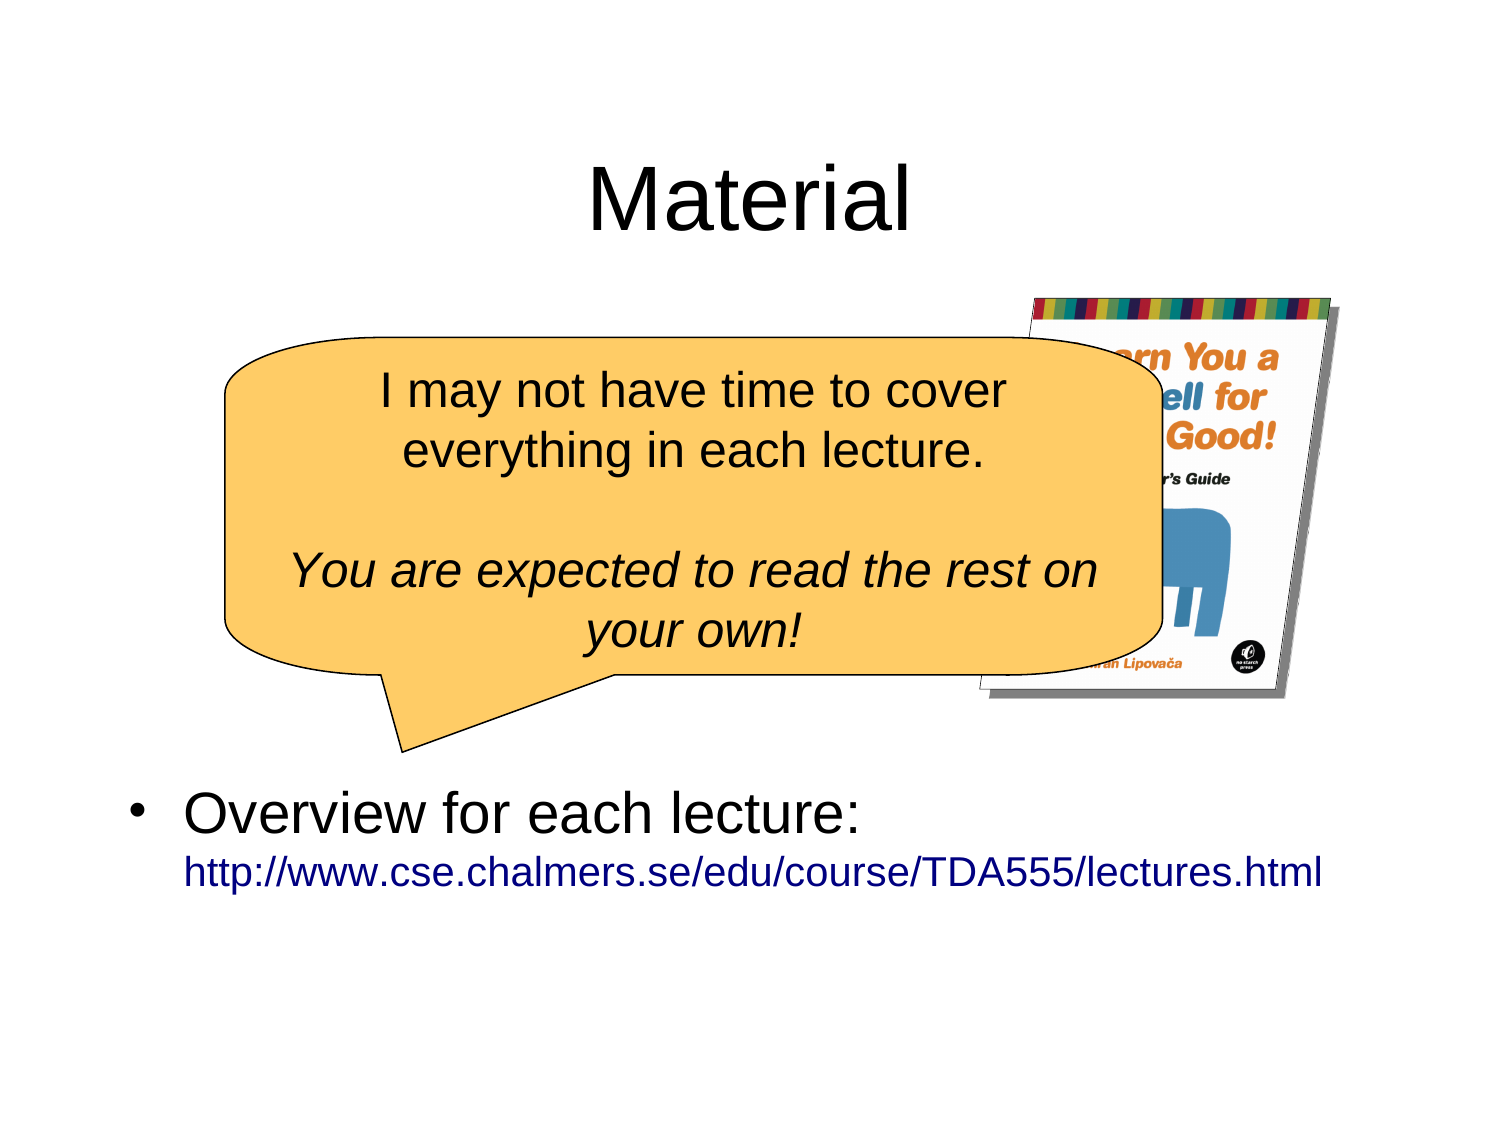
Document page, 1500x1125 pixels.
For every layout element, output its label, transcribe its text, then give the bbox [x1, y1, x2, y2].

title Material [112, 99, 1388, 288]
picture [980, 298, 1331, 689]
text_box I may not have time to cover everything in each lecture. You are expected to read the rest on your own! [224, 337, 1163, 753]
list Overview for each lecture: http://www.cse.chalmers.se/edu/course/TDA555/lectures.html [112, 324, 1388, 978]
